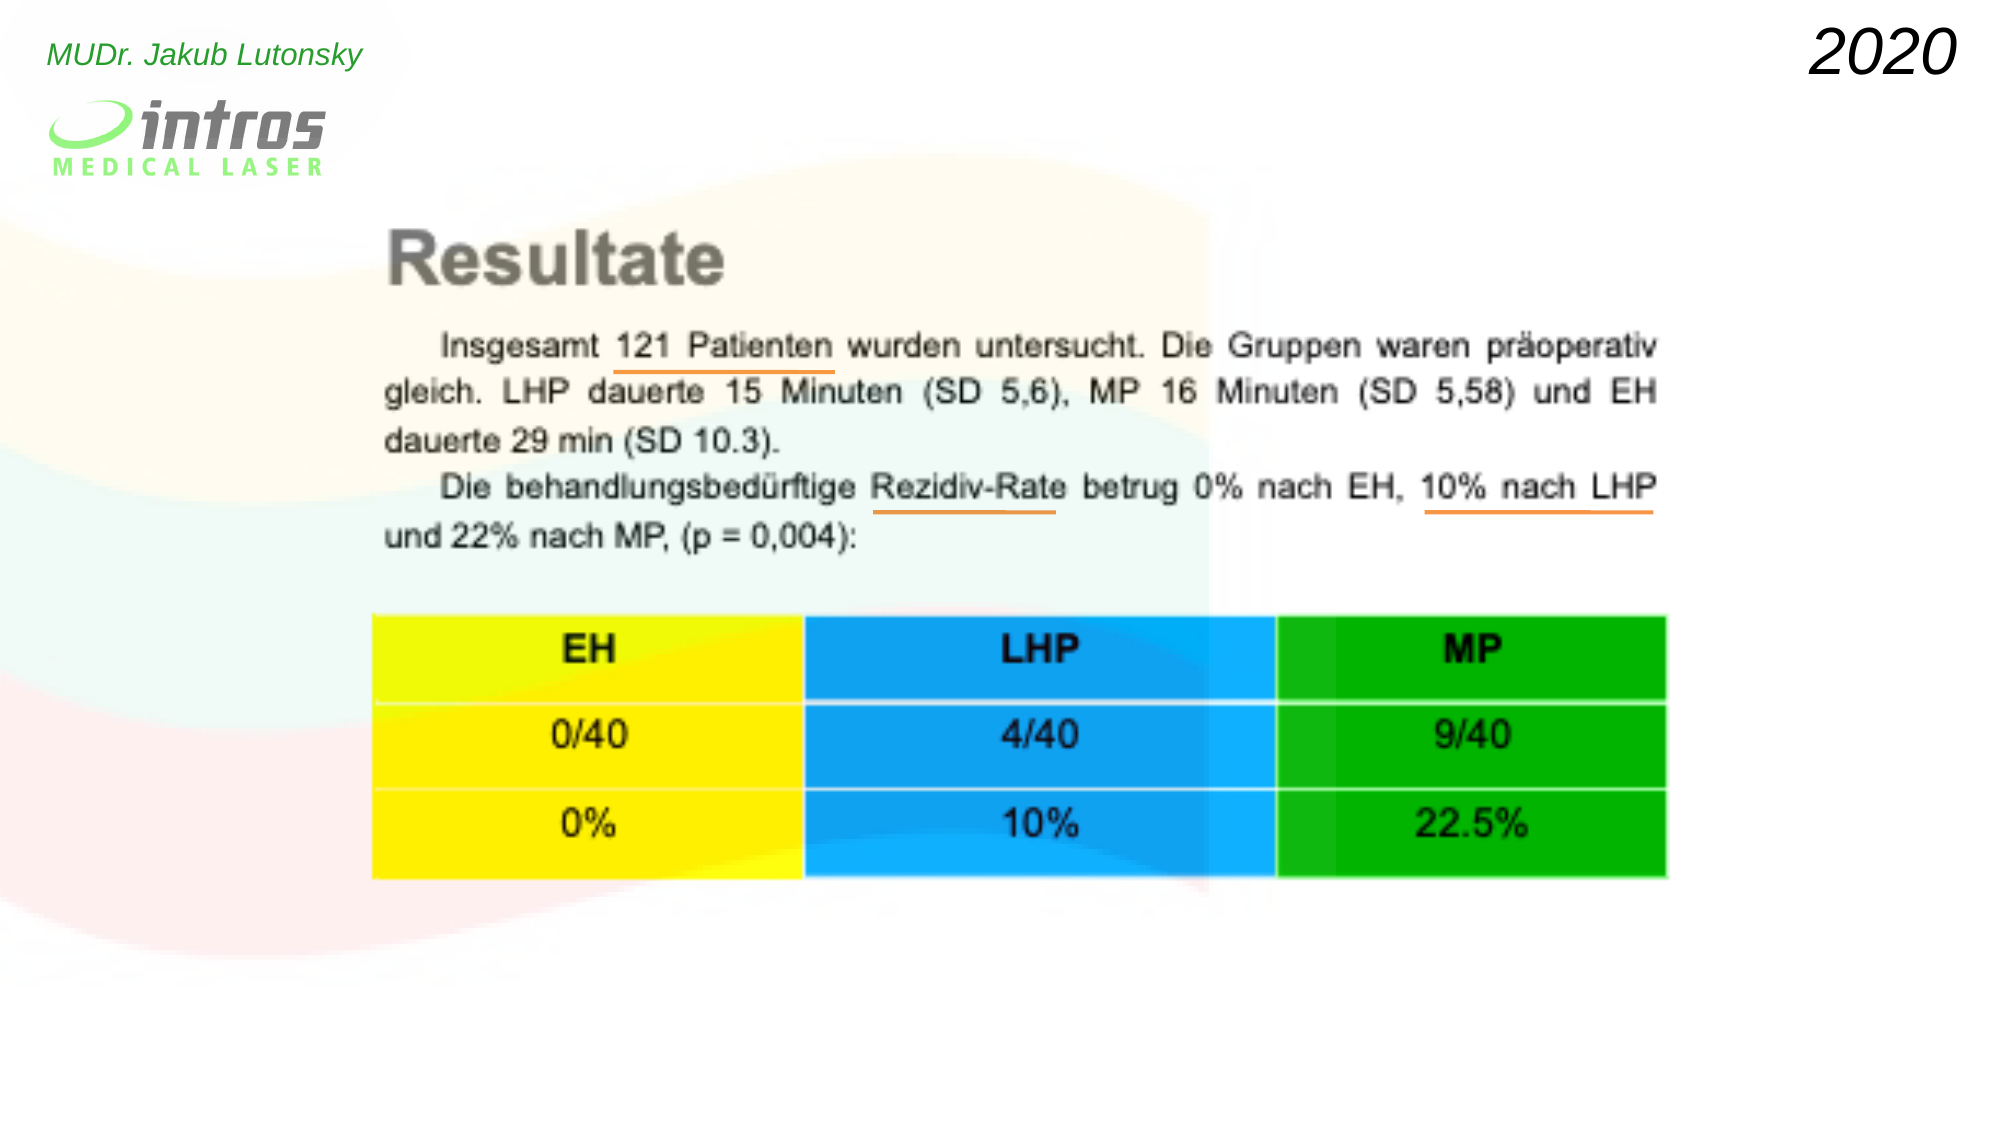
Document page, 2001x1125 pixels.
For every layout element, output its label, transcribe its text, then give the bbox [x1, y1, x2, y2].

text_box 2020 [1802, 7, 2000, 97]
picture [0, 138, 1680, 987]
